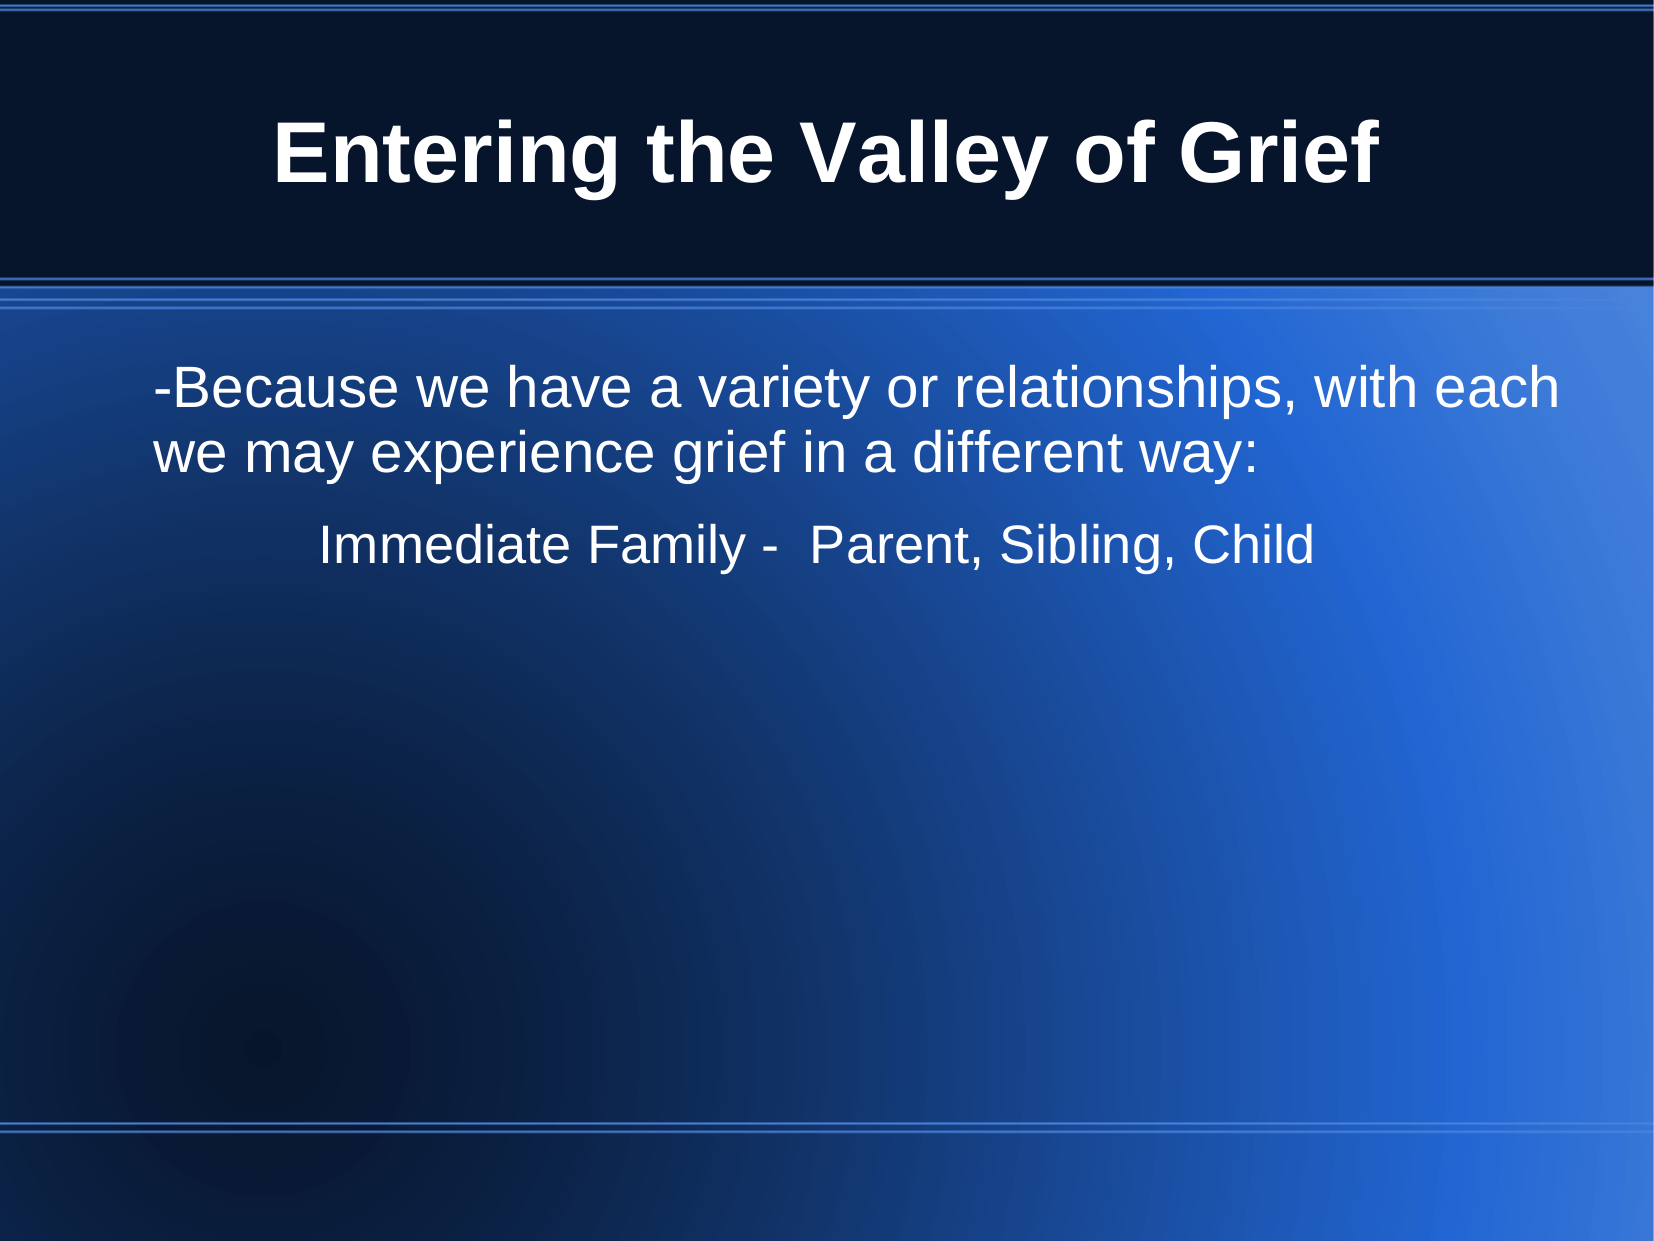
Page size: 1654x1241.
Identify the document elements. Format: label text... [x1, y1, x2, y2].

list -Because we have a variety or relationships, with each we may experience grief in a different way: Immediate Family - Parent, Sibling, Child [82, 355, 1571, 1058]
title Entering the Valley of Grief [82, 49, 1571, 257]
picture [0, 0, 1654, 1241]
